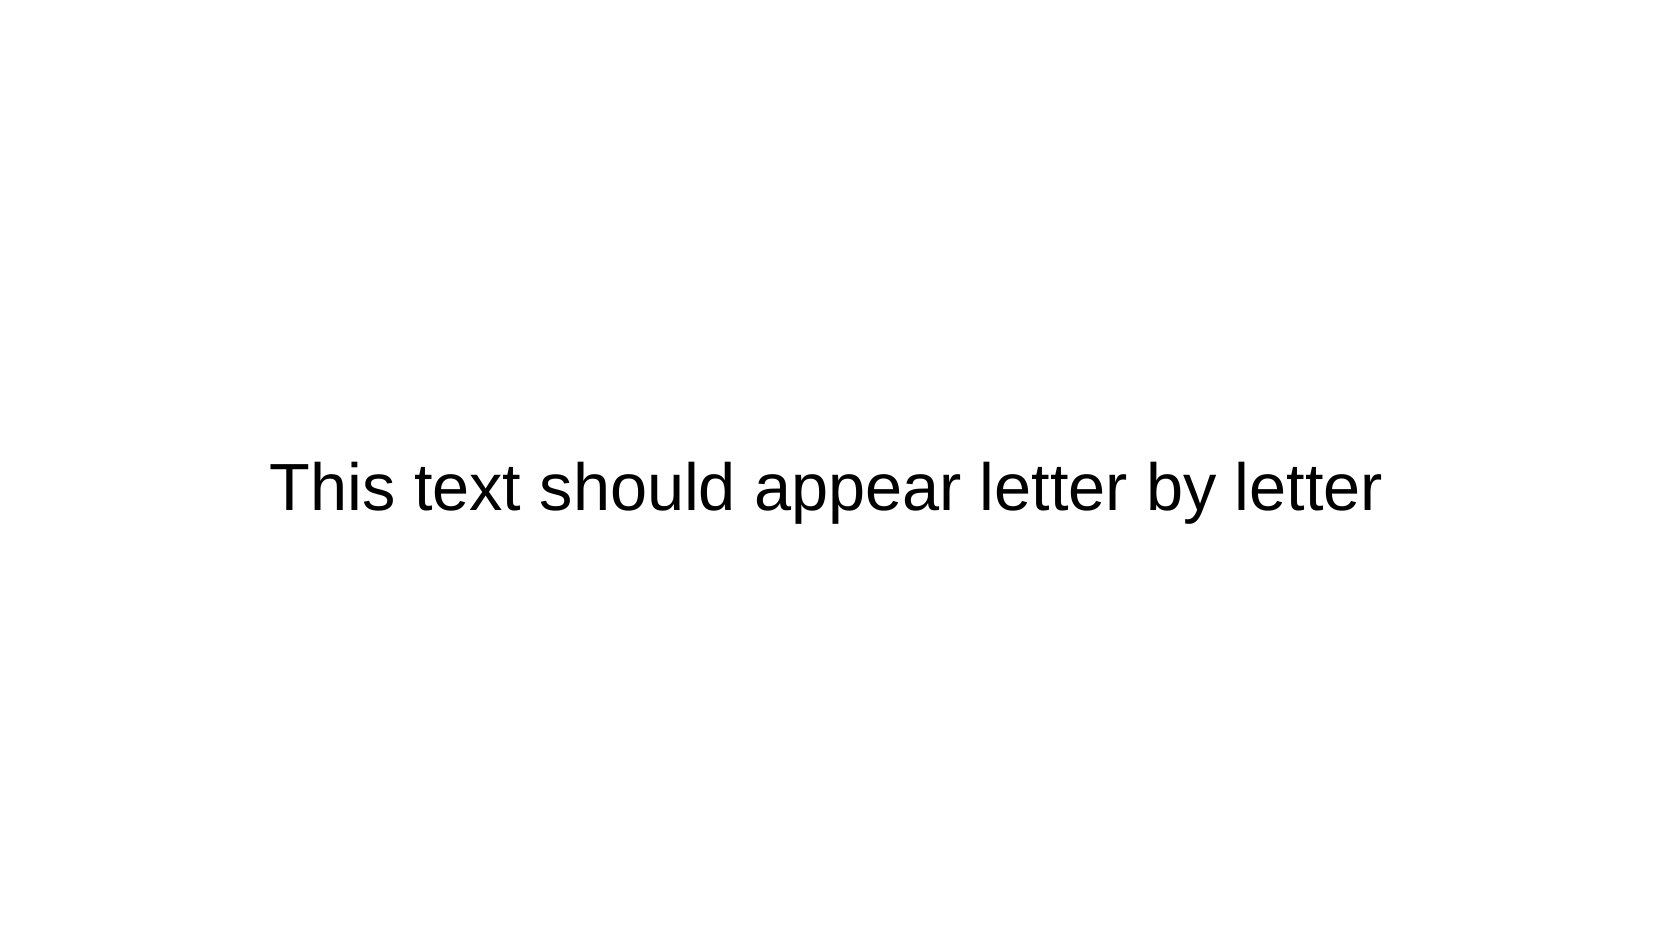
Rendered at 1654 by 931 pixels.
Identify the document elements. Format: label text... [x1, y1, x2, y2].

subtitle This text should appear letter by letter [82, 217, 1571, 758]
